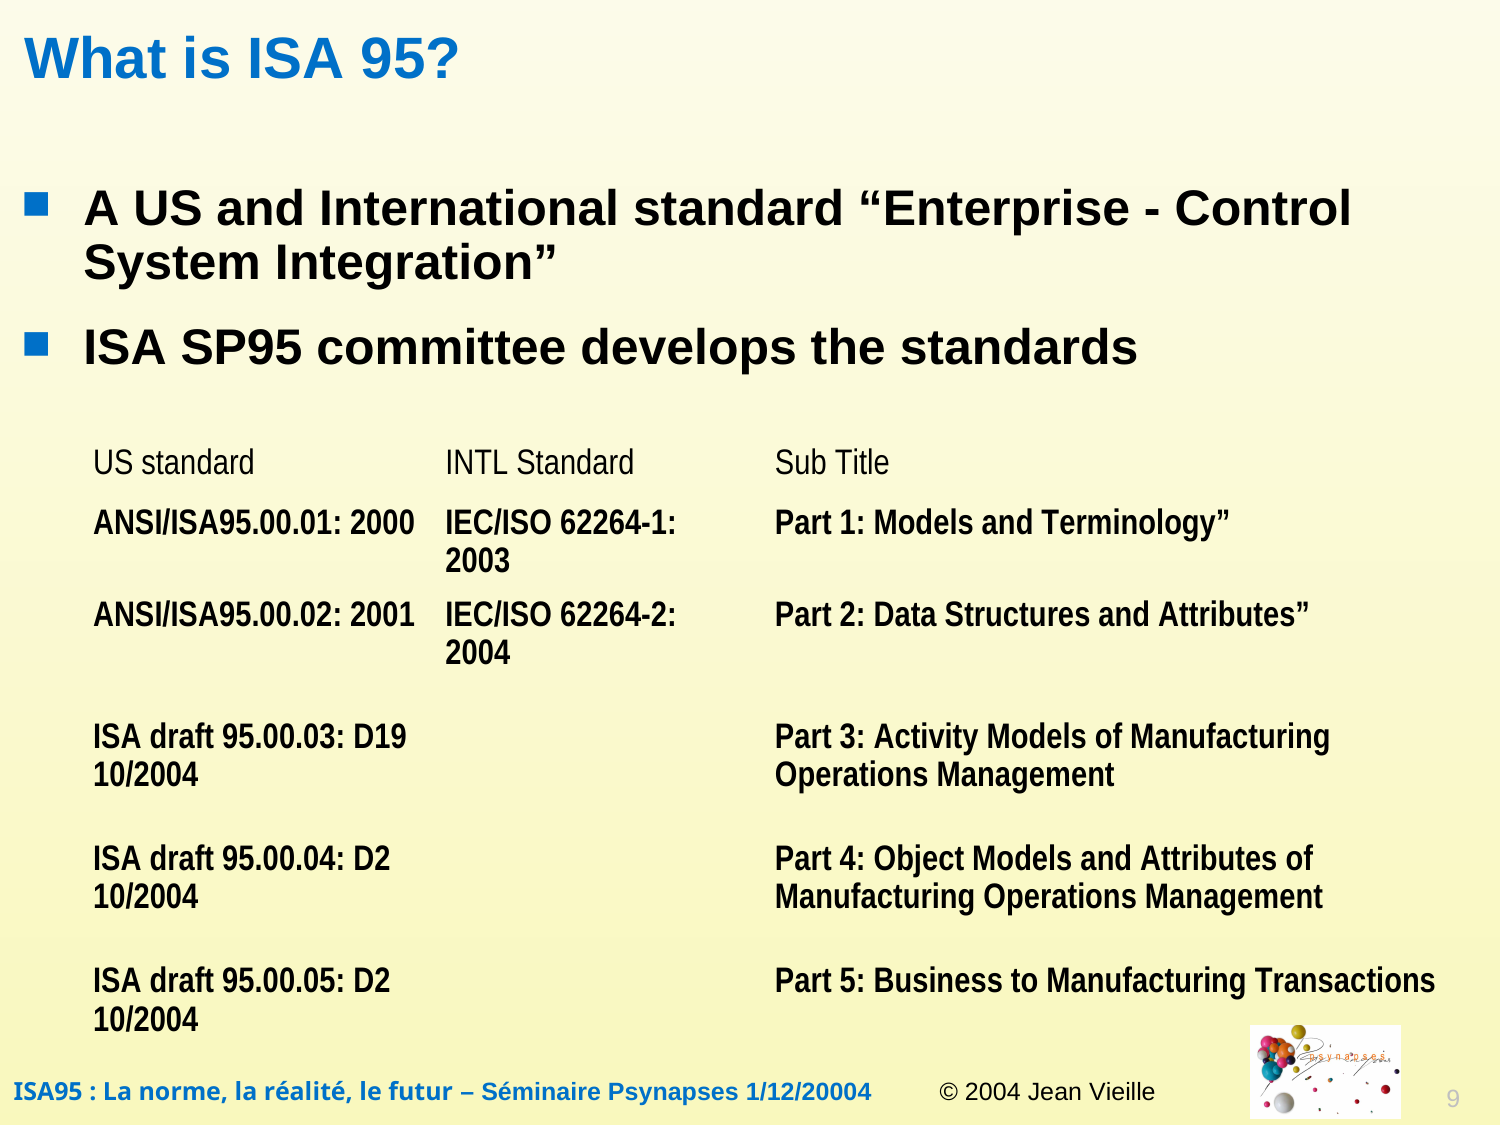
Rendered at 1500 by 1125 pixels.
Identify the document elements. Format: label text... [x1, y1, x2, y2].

table_cell ISA draft 95.00.03: D19 10/2004 [78, 710, 430, 832]
list A US and International standard “Enterprise - Control System Integration” ISA SP95 committee develops the standards [12, 174, 1476, 1026]
table_cell Part 4: Object Models and Attributes of Manufacturing Operations Management [760, 832, 1477, 955]
table_cell ISA draft 95.00.04: D2 10/2004 [78, 832, 430, 955]
table_cell IEC/ISO 62264-2: 2004 [430, 588, 760, 710]
title What is ISA 95? [9, 12, 1476, 151]
table_cell IEC/ISO 62264-1: 2003 [430, 496, 760, 588]
table_cell [430, 955, 760, 1077]
table_cell ISA draft 95.00.05: D2 10/2004 [78, 955, 430, 1077]
table_cell [430, 710, 760, 832]
table_cell ANSI/ISA95.00.01: 2000 [78, 496, 430, 588]
table_cell Part 2: Data Structures and Attributes” [760, 588, 1477, 710]
table_cell Part 1: Models and Terminology” [760, 496, 1477, 588]
table_cell [430, 832, 760, 955]
table_header INTL Standard [430, 437, 760, 496]
table_cell Part 5: Business to Manufacturing Transactions [760, 955, 1477, 1077]
table_header US standard [78, 437, 430, 496]
table_cell Part 3: Activity Models of Manufacturing Operations Management [760, 710, 1477, 832]
table_header Sub Title [760, 437, 1477, 496]
table_cell ANSI/ISA95.00.02: 2001 [78, 588, 430, 710]
picture [1250, 1077, 1401, 1119]
